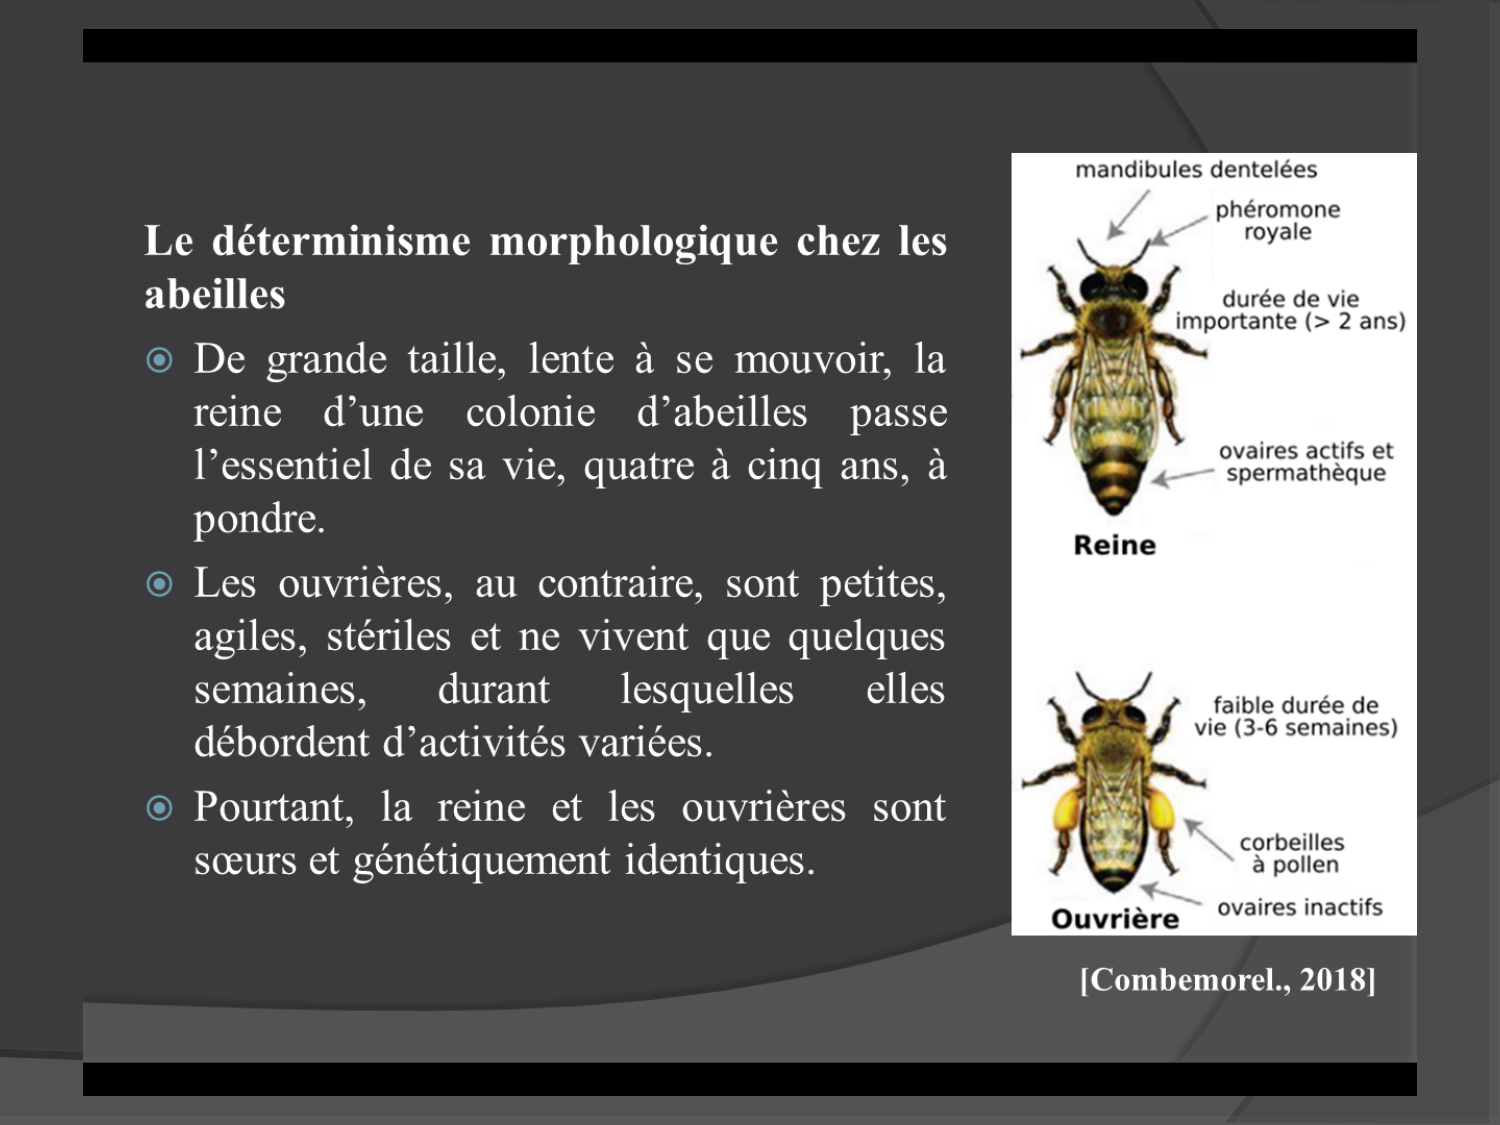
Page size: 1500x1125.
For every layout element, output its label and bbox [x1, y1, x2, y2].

picture [83, 29, 1417, 1096]
